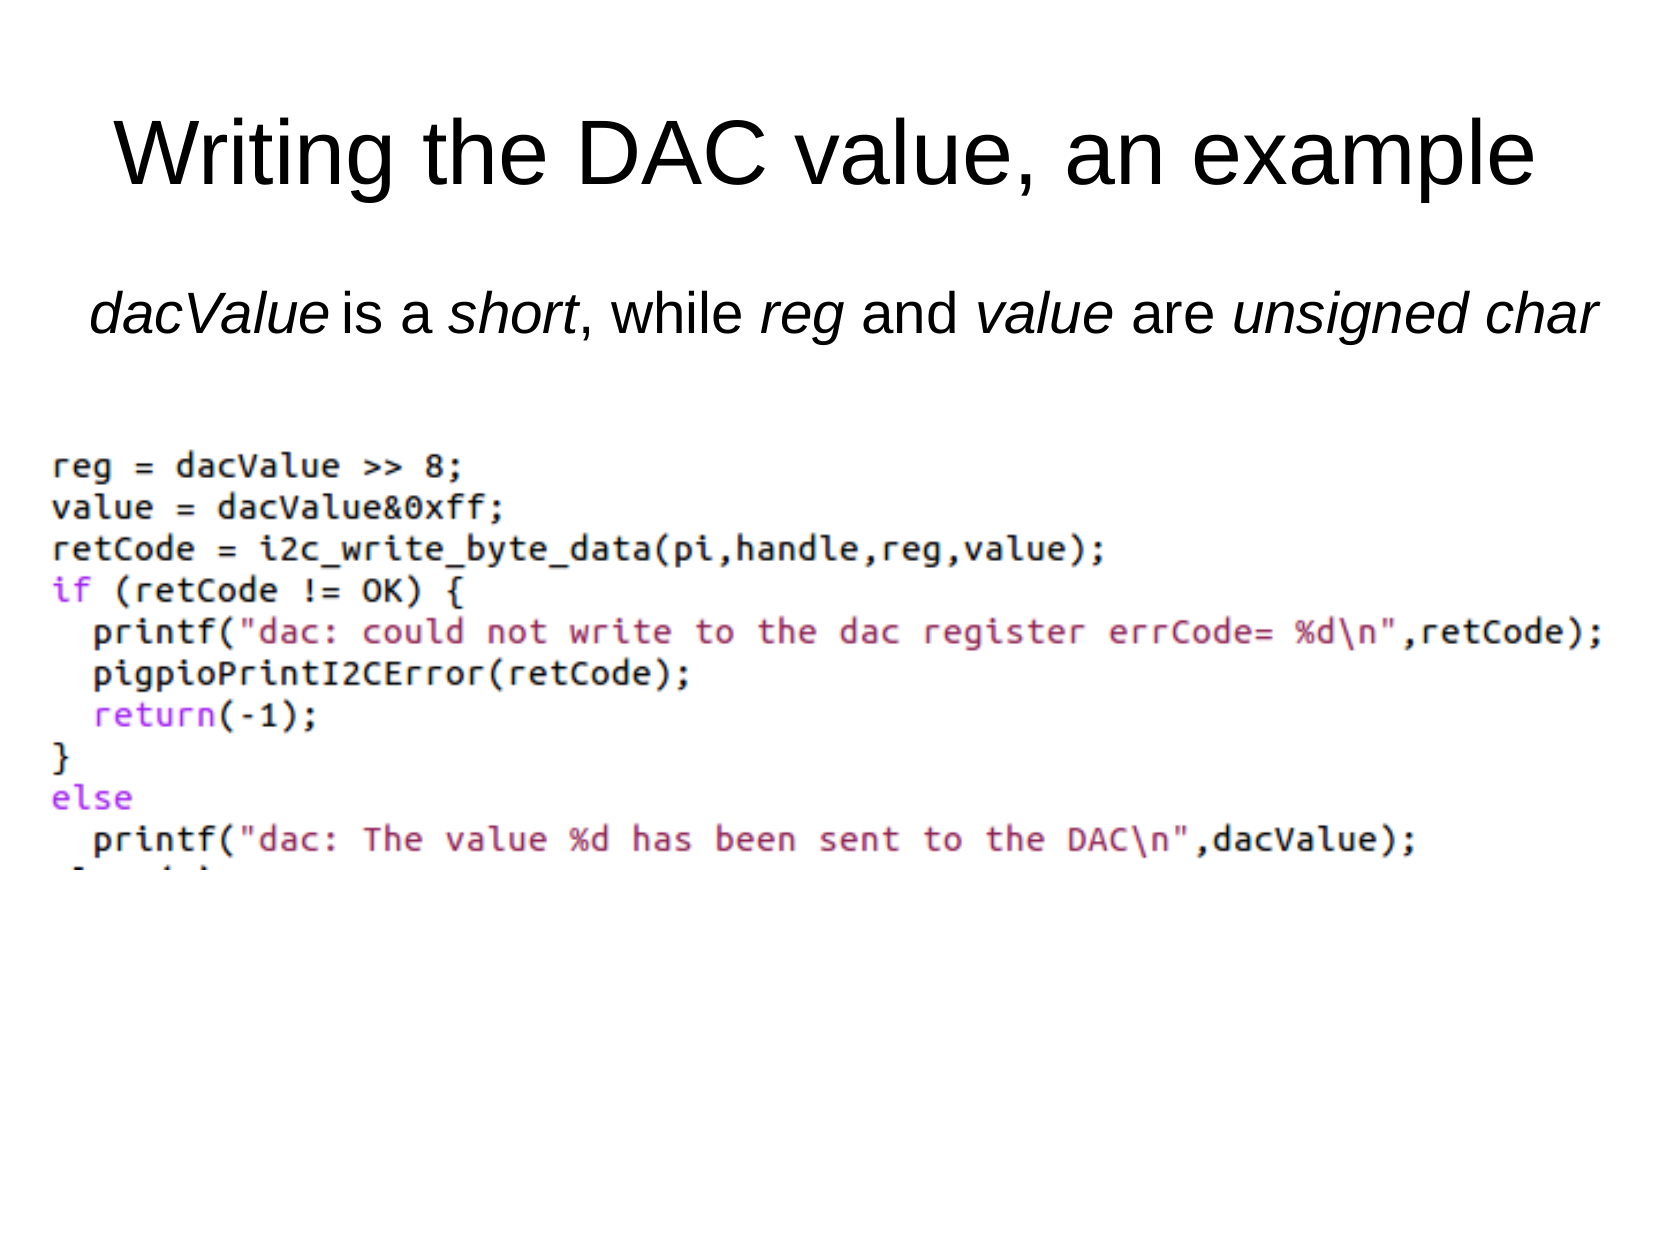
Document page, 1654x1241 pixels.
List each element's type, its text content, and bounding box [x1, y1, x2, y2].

title Writing the DAC value, an example [82, 49, 1571, 257]
picture [0, 448, 1621, 871]
text_box dacValue is a short, while reg and value are unsigned char [75, 273, 1654, 419]
